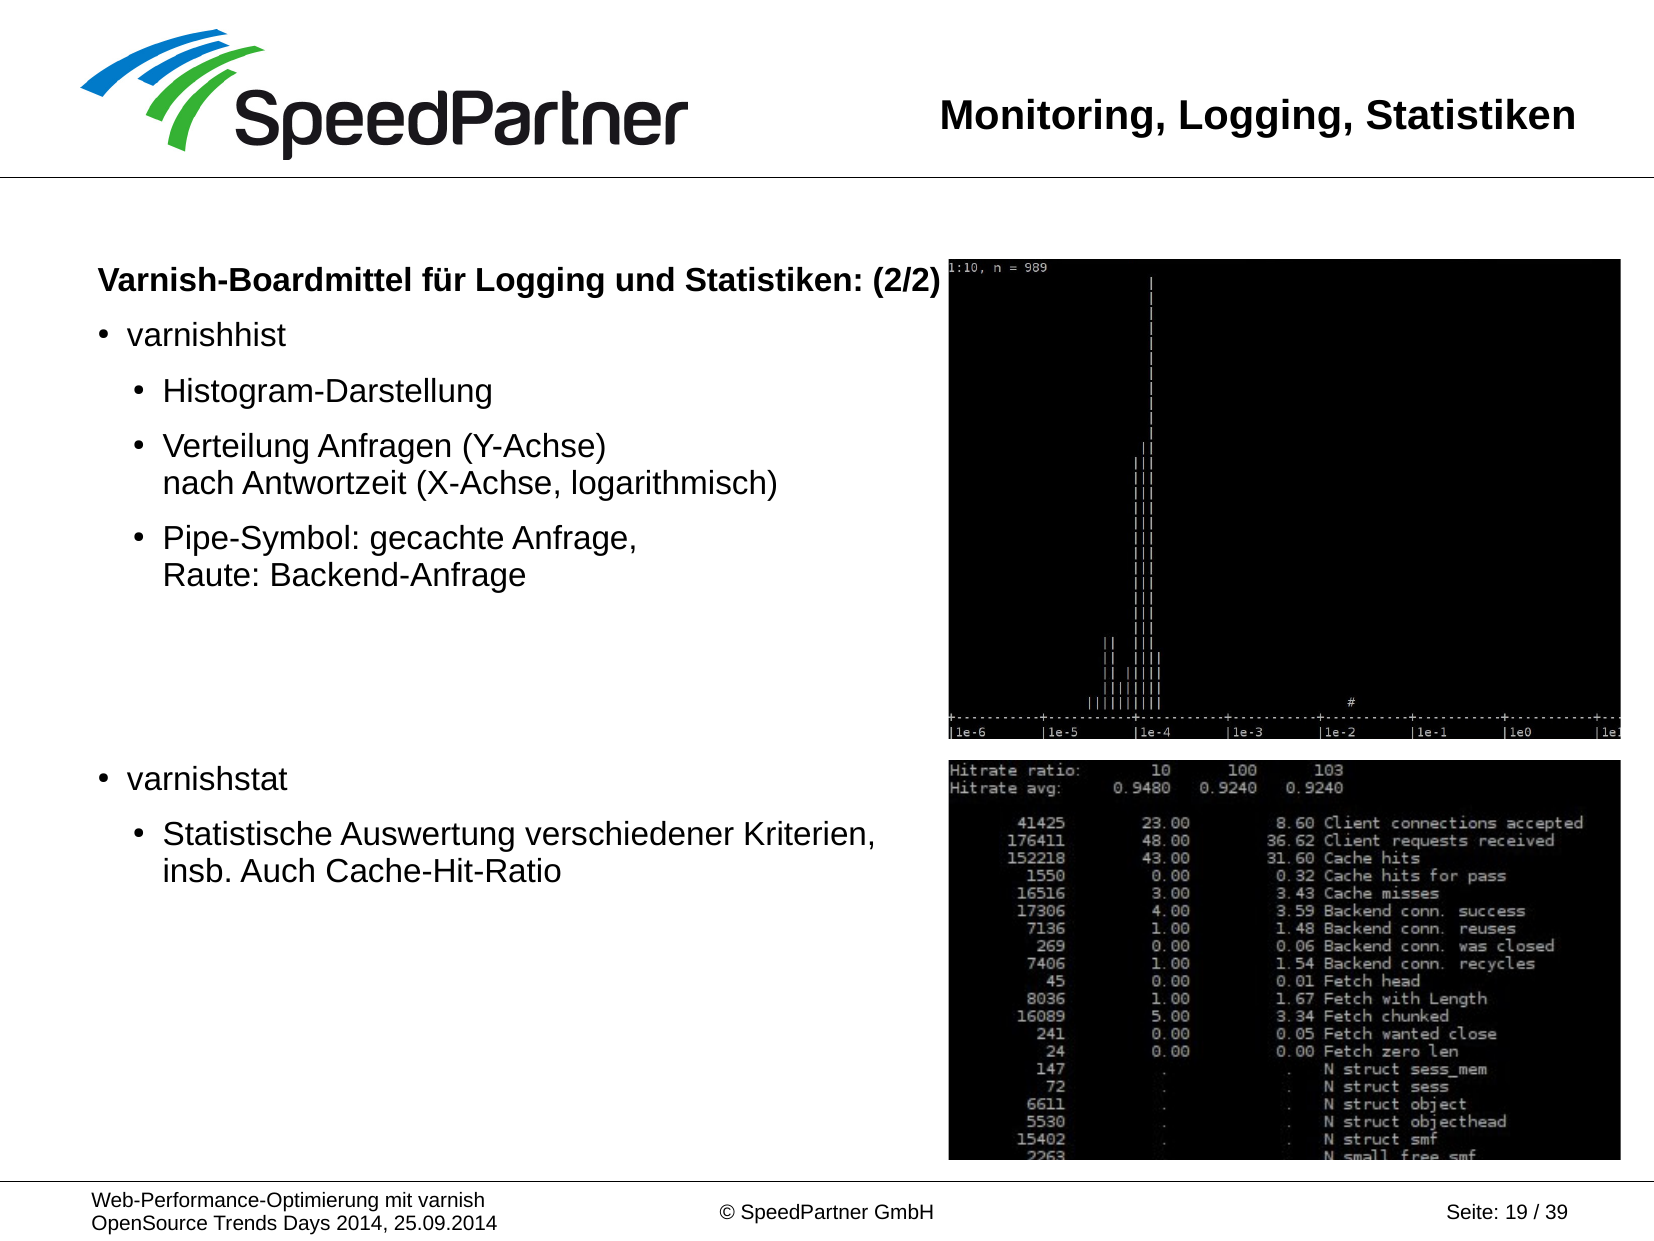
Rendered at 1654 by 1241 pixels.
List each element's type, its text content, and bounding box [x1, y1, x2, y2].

picture [948, 760, 1621, 1160]
text_box Varnish-Boardmittel für Logging und Statistiken: (2/2) varnishhist Histogram-Darstellung Verteilung Anfragen (Y-Achse) nach Antwortzeit (X-Achse, logarithmisch) Pipe-Symbol: gecachte Anfrage, Raute: Backend-Anfrage varnishstat Statistische Auswertung verschiedener Kriterien, insb. Auch Cache-Hit-Ratio [82, 253, 1565, 1177]
picture [80, 29, 688, 160]
title Monitoring, Logging, Statistiken [590, 70, 1577, 160]
picture [948, 259, 1621, 739]
